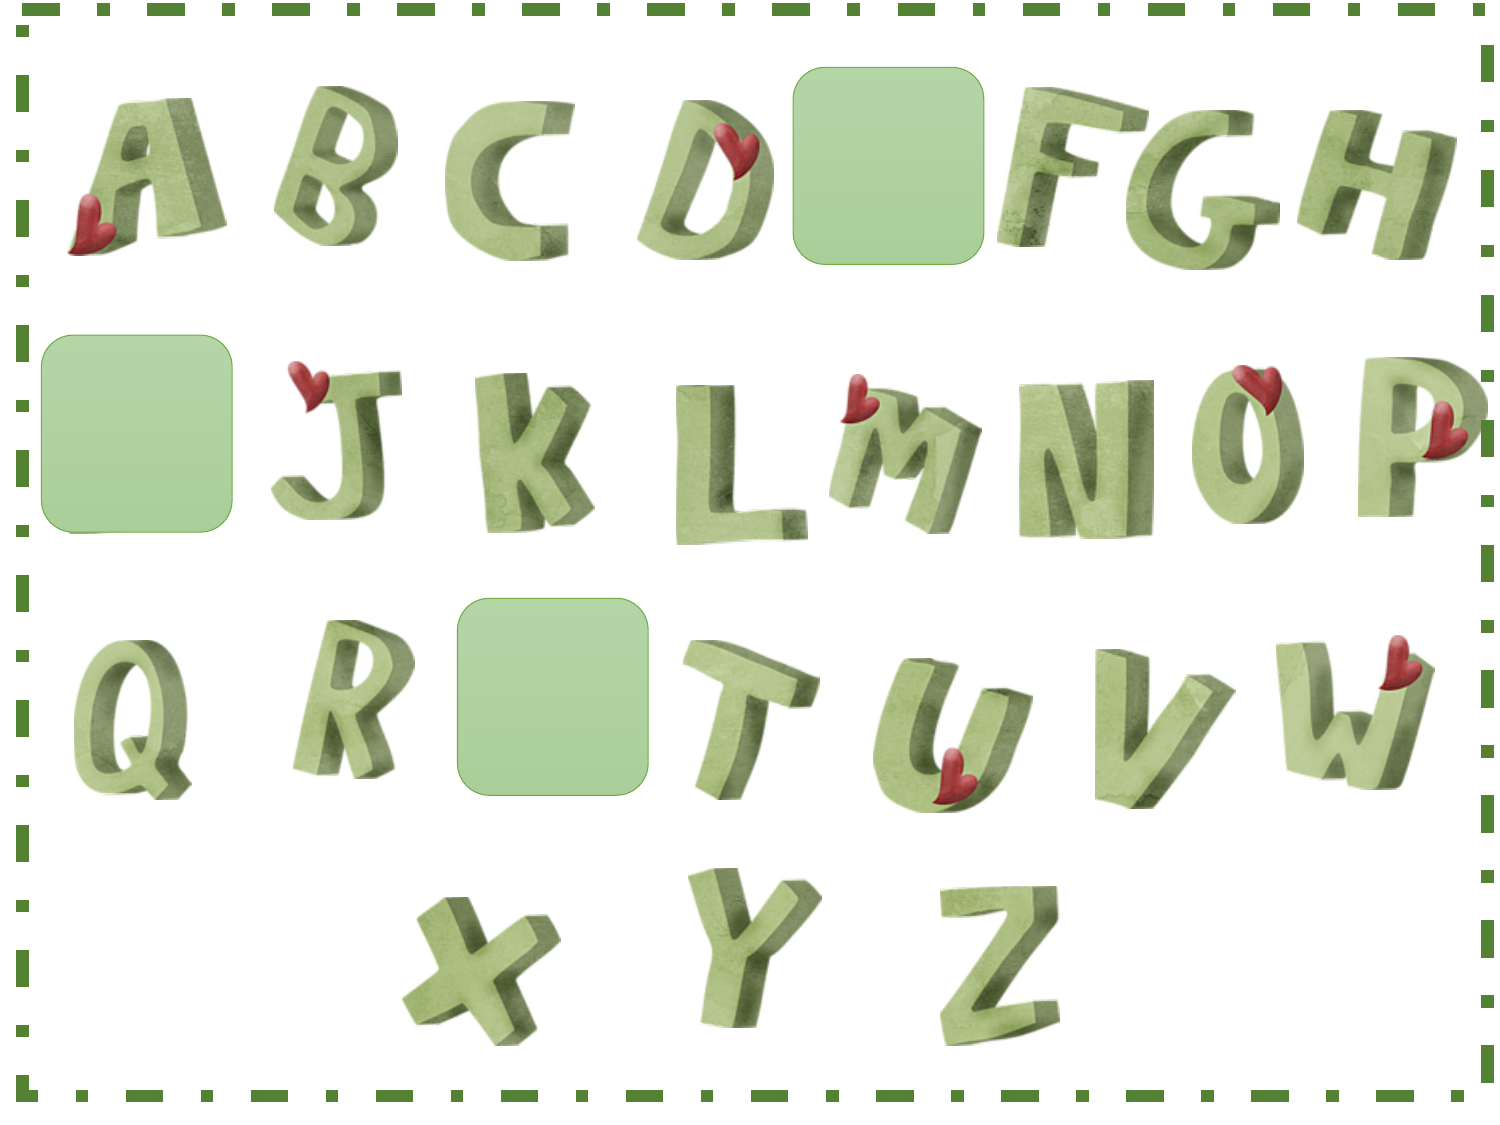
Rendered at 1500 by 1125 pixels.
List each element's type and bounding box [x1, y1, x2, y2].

picture [1358, 357, 1488, 517]
picture [74, 640, 192, 800]
picture [67, 98, 227, 257]
text_box [457, 598, 649, 796]
picture [1019, 380, 1154, 539]
picture [873, 658, 1033, 813]
picture [271, 361, 402, 520]
picture [688, 868, 822, 1028]
picture [637, 100, 774, 260]
picture [676, 385, 808, 545]
picture [402, 897, 561, 1046]
picture [293, 620, 415, 779]
picture [997, 87, 1280, 270]
picture [1276, 635, 1435, 790]
picture [940, 886, 1060, 1046]
picture [1192, 365, 1304, 524]
picture [1297, 110, 1457, 260]
picture [683, 640, 820, 800]
text_box [793, 67, 984, 265]
picture [829, 374, 982, 534]
text_box [41, 335, 233, 533]
picture [274, 86, 398, 246]
picture [445, 101, 575, 261]
picture [475, 373, 595, 533]
picture [1095, 649, 1236, 809]
